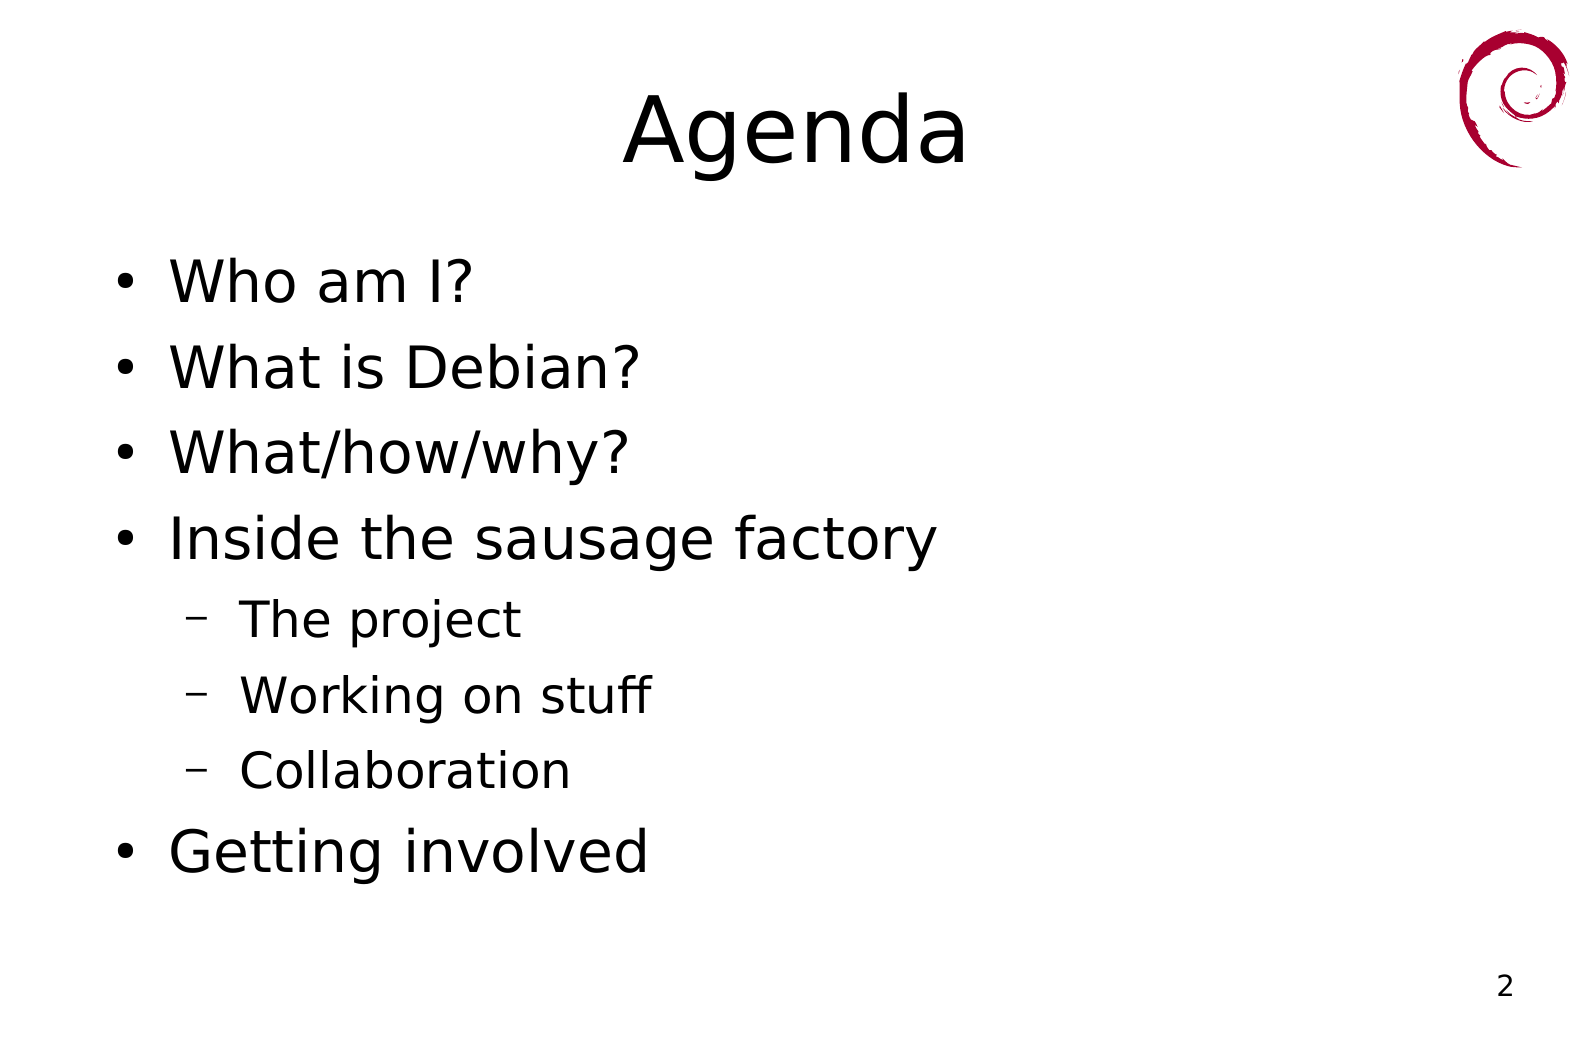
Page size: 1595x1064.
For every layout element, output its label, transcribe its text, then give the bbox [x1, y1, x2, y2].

title Agenda [79, 42, 1515, 220]
list Who am I? What is Debian? What/how/why? Inside the sausage factory The project Working on stuff Collaboration Getting involved [79, 248, 1515, 970]
